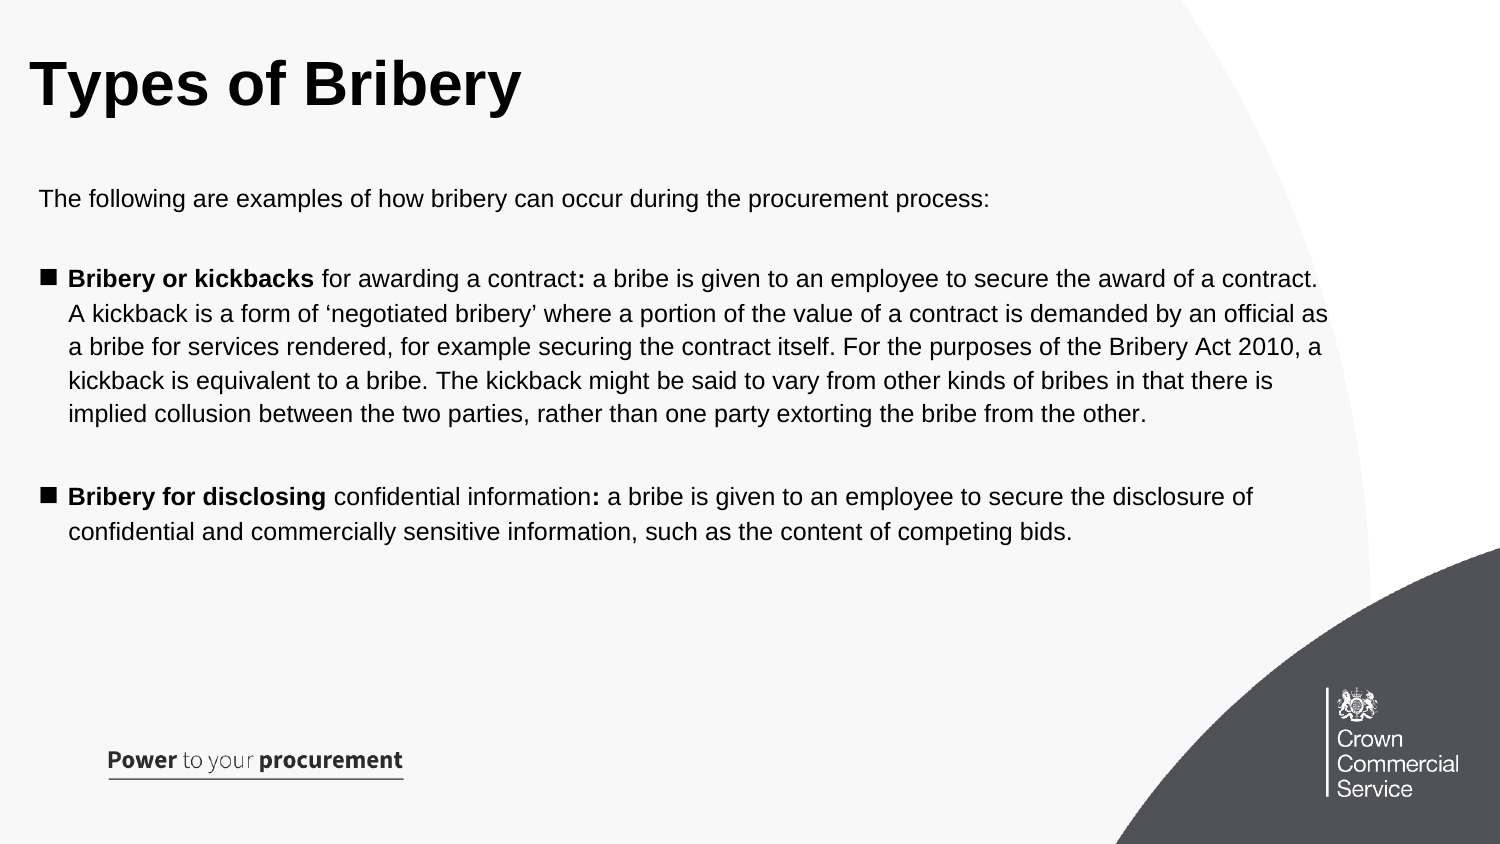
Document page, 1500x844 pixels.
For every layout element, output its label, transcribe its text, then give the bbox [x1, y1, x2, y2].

subtitle The following are examples of how bribery can occur during the procurement process: ■ Bribery or kickbacks for awarding a contract: a bribe is given to an employee to secure the award of a contract. A kickback is a form of ‘negotiated bribery’ where a portion of the value of a contract is demanded by an official as a bribe for services rendered, for example securing the contract itself. For the purposes of the Bribery Act 2010, a kickback is equivalent to a bribe. The kickback might be said to vary from other kinds of bribes in that there is implied collusion between the two parties, rather than one party extorting the bribe from the other. ■ Bribery for disclosing confidential information: a bribe is given to an employee to secure the disclosure of confidential and commercially sensitive information, such as the content of competing bids. [38, 179, 1352, 665]
title Types of Bribery [29, 43, 1471, 147]
